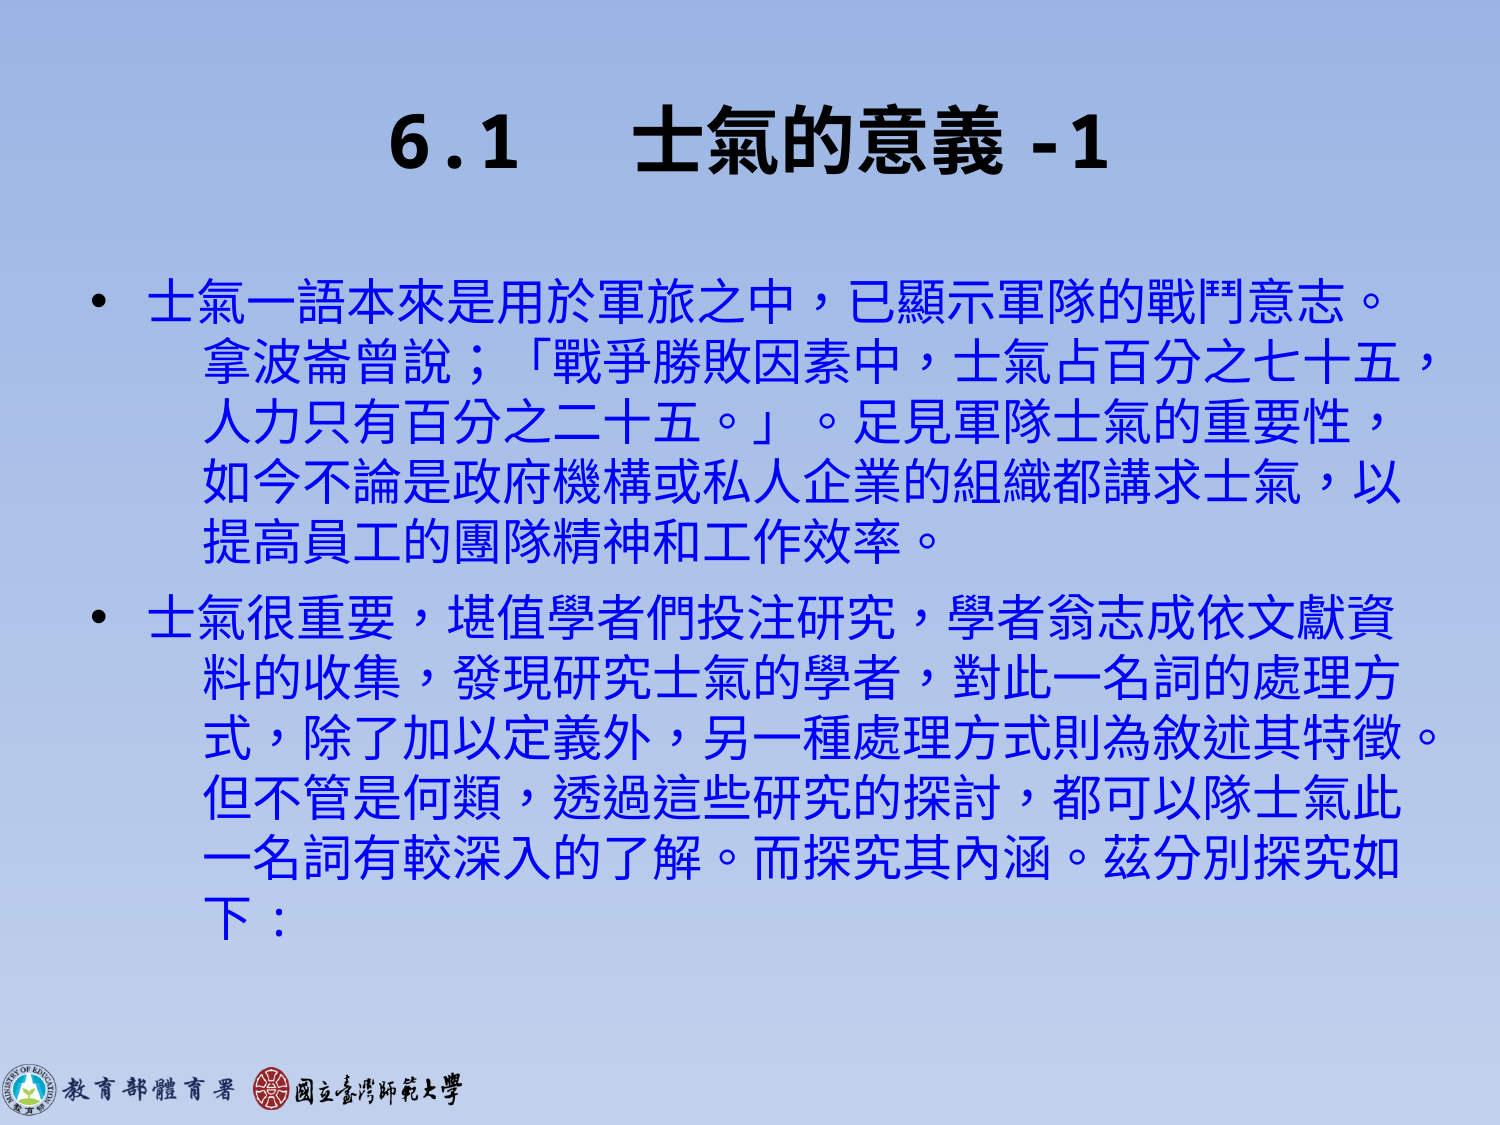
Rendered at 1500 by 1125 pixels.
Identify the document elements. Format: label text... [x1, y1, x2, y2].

title 6.1 士氣的意義-1 [75, 45, 1426, 233]
list 士氣一語本來是用於軍旅之中，已顯示軍隊的戰鬥意志。拿波崙曾說；「戰爭勝敗因素中，士氣占百分之七十五，人力只有百分之二十五。」。足見軍隊士氣的重要性，如今不論是政府機構或私人企業的組織都講求士氣，以提高員工的團隊精神和工作效率。 士氣很重要，堪值學者們投注研究，學者翁志成依文獻資料的收集，發現研究士氣的學者，對此一名詞的處理方式，除了加以定義外，另一種處理方式則為敘述其特徵。但不管是何類，透過這些研究的探討，都可以隊士氣此一名詞有較深入的了解。而探究其內涵。茲分別探究如下: [75, 262, 1426, 1005]
